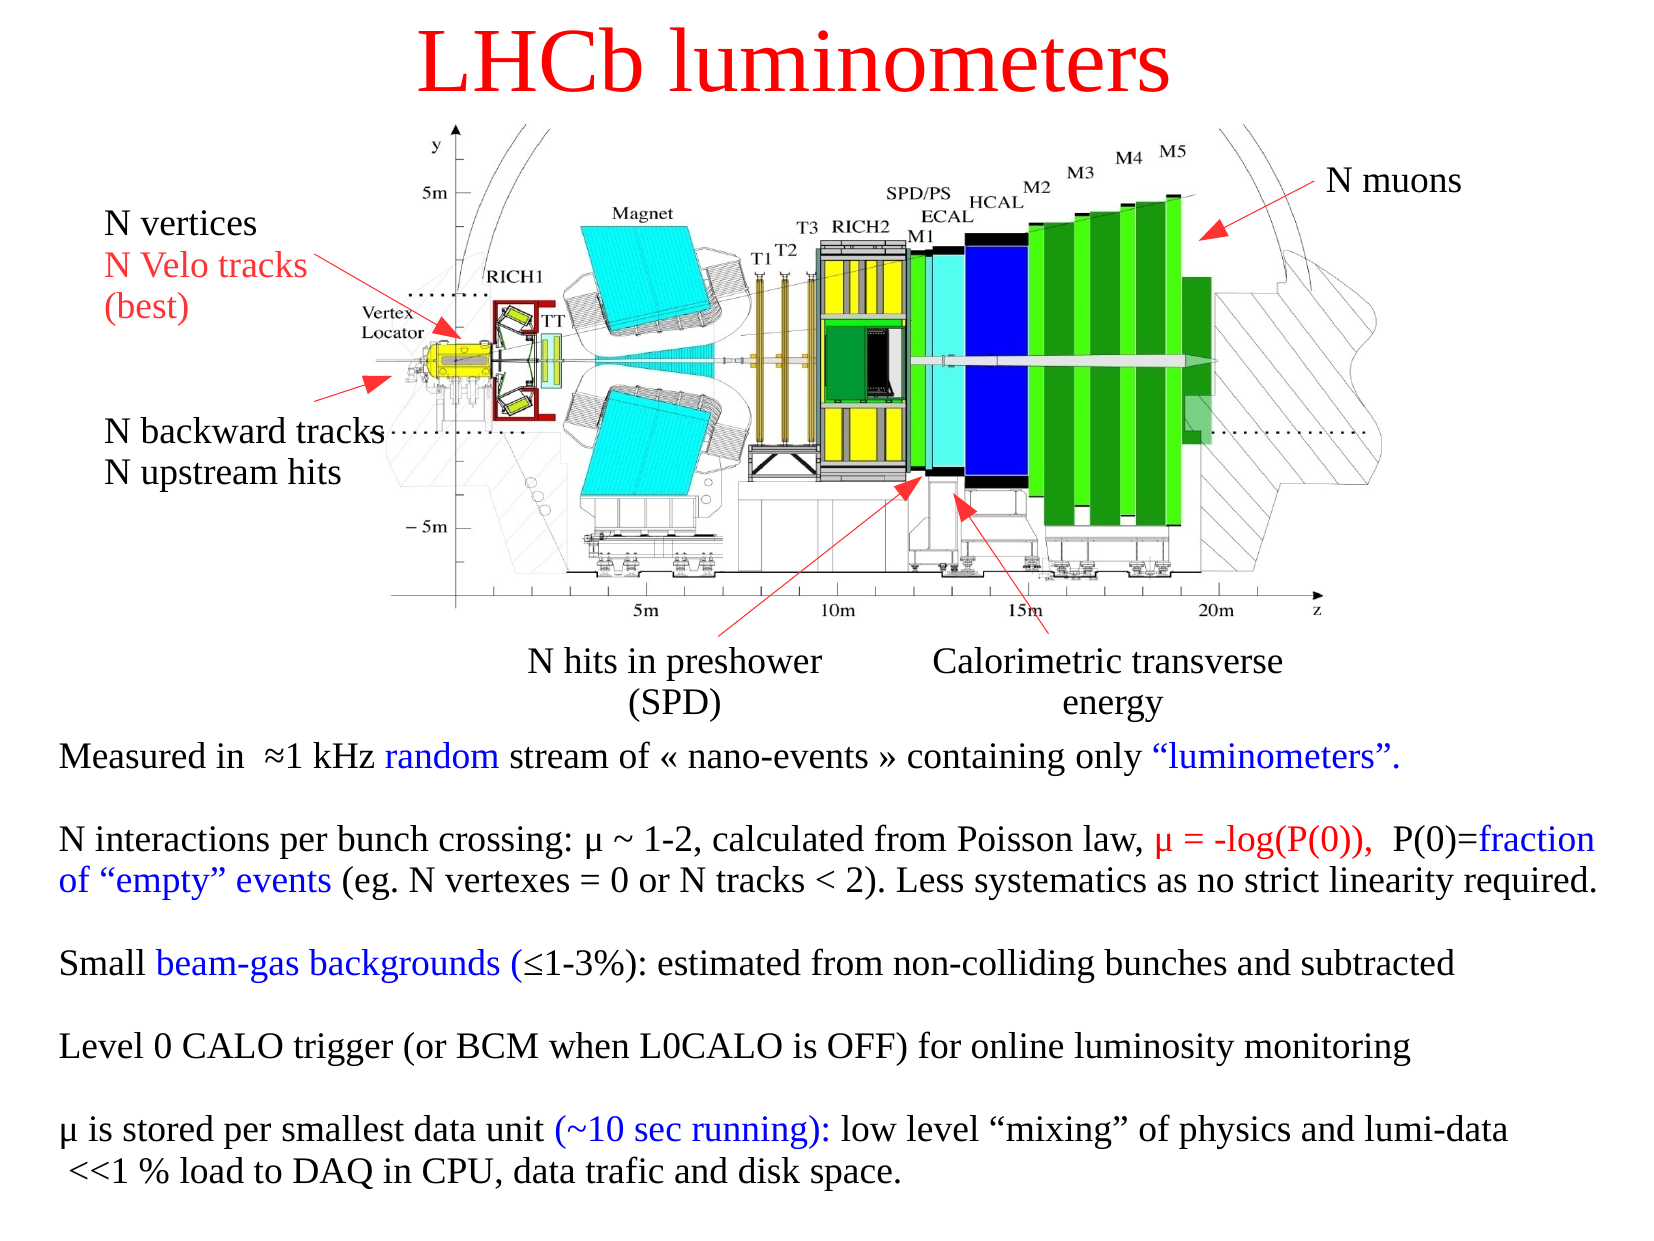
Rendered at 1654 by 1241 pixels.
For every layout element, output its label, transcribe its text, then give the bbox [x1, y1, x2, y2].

text_box N muons [1311, 152, 1478, 209]
text_box Calorimetric transverse energy [885, 632, 1341, 727]
text_box LHCb luminometers [45, 1, 1546, 220]
picture [361, 124, 1382, 623]
text_box Measured in ≈1 kHz random stream of « nano-events » containing only “luminometers”. N interactions per bunch crossing: μ ~ 1-2, calculated from Poisson law, μ = -log(P(0)), P(0)=fraction of “empty” events (eg. N vertexes = 0 or N tracks < 2). Less systematics as no strict linearity required. Small beam-gas backgrounds (≤1-3%): estimated from non-colliding bunches and subtracted Level 0 CALO trigger (or BCM when L0CALO is OFF) for online luminosity monitoring μ is stored per smallest data unit (~10 sec running): low level “mixing” of physics and lumi-data <<1 % load to DAQ in CPU, data trafic and disk space. [43, 727, 1616, 1241]
text_box N vertices N Velo tracks (best) N backward tracks N upstream hits [89, 194, 428, 542]
text_box N hits in preshower (SPD) [512, 632, 838, 727]
